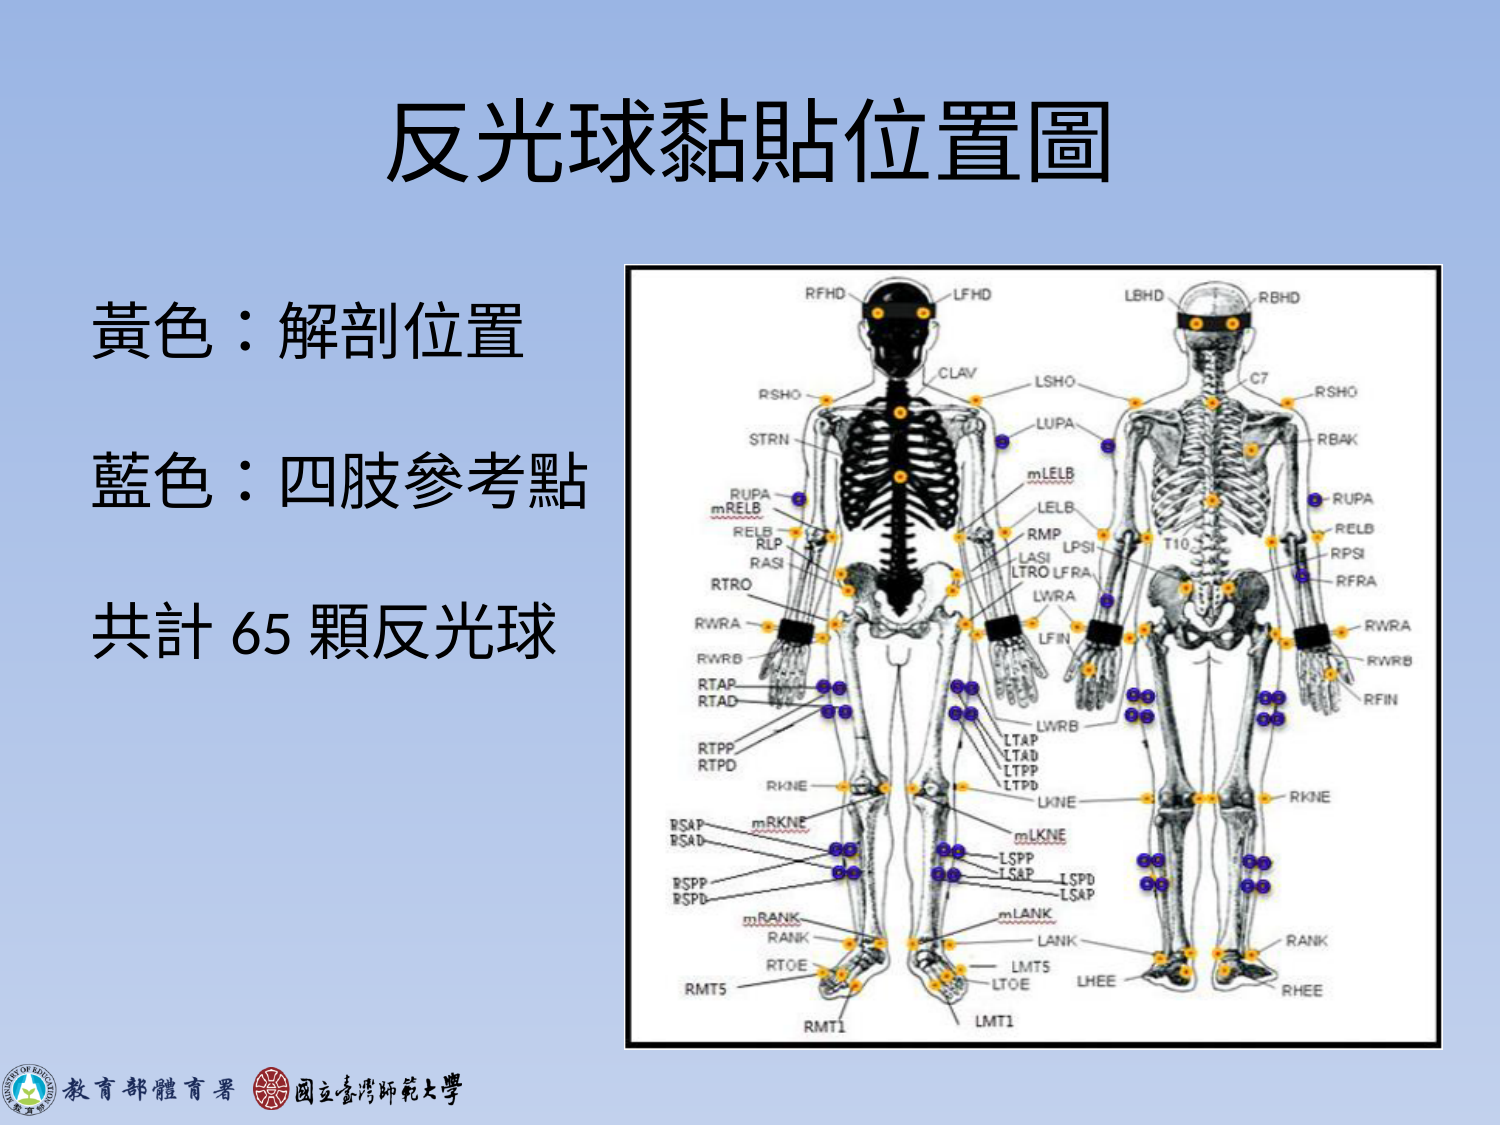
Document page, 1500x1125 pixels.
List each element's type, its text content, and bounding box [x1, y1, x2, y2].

picture [624, 264, 1443, 1051]
title 反光球黏貼位置圖 [75, 45, 1426, 233]
text_box 黃色：解剖位置 藍色：四肢參考點 共計65顆反光球 [75, 284, 612, 861]
